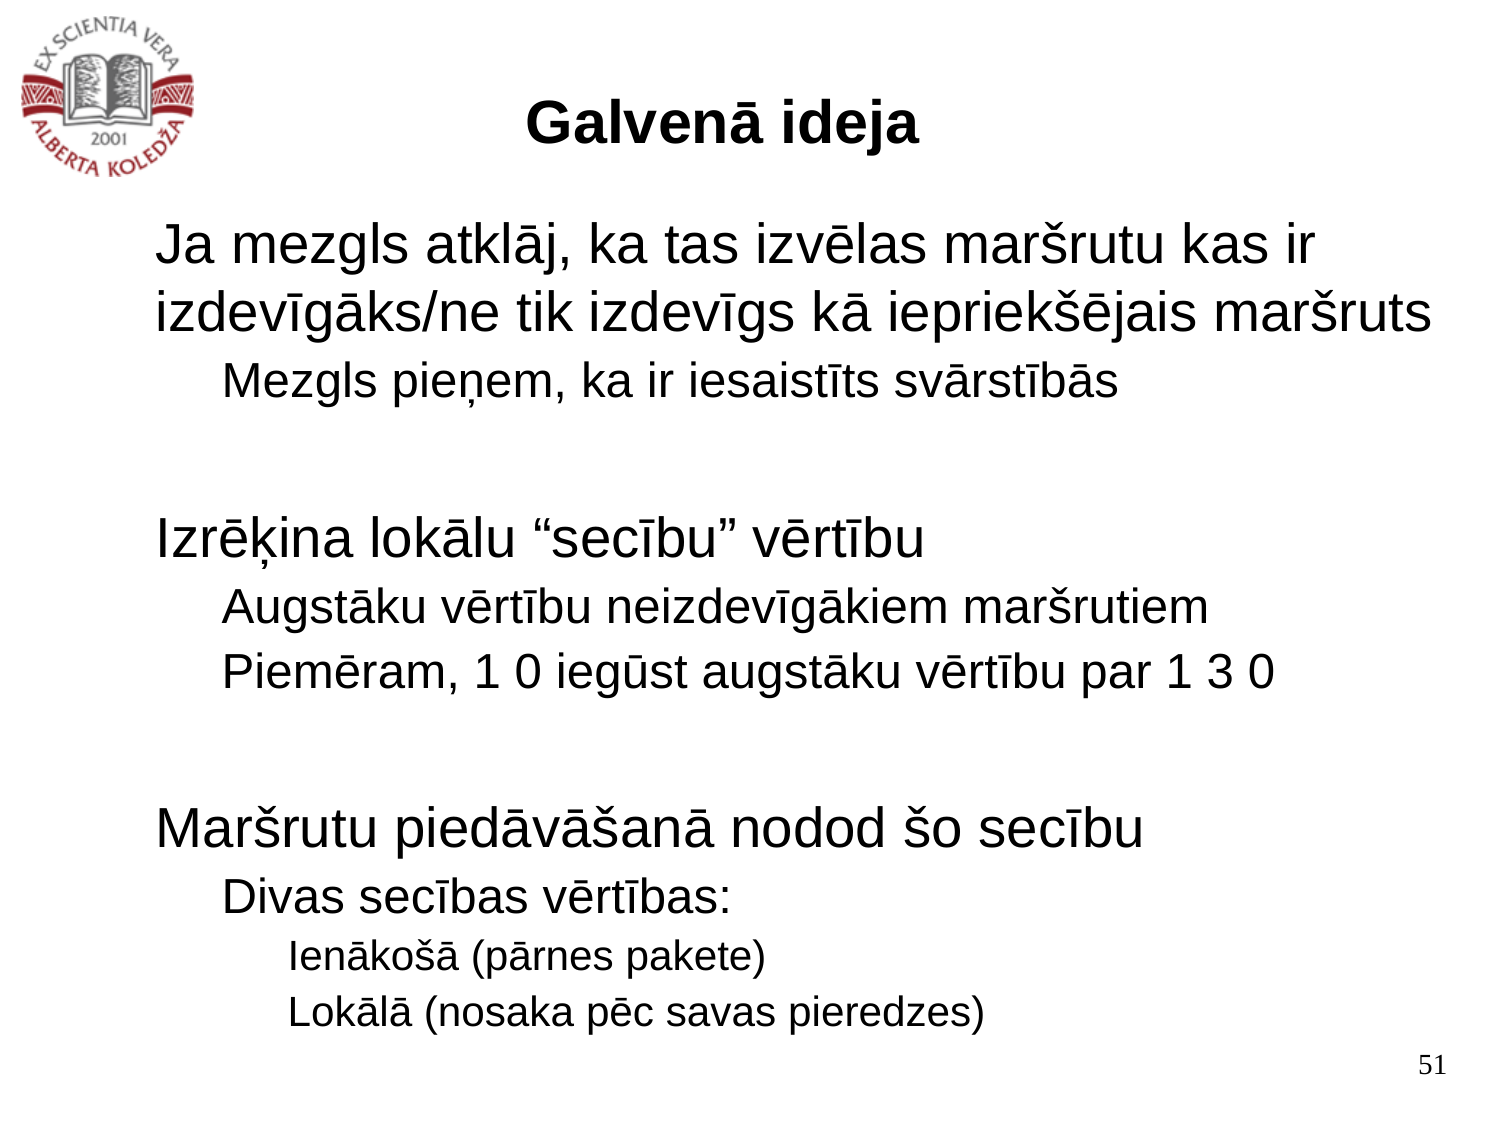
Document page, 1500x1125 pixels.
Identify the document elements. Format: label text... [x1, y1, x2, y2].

title Galvenā ideja [50, 62, 1374, 175]
picture [21, 16, 194, 177]
list Ja mezgls atklāj, ka tas izvēlas maršrutu kas ir izdevīgāks/ne tik izdevīgs kā iepriekšējais maršruts Mezgls pieņem, ka ir iesaistīts svārstībās Izrēķina lokālu “secību” vērtību Augstāku vērtību neizdevīgākiem maršrutiem Piemēram, 1 0 iegūst augstāku vērtību par 1 3 0 Maršrutu piedāvāšanā nodod šo secību Divas secības vērtības: Ienākošā (pārnes pakete) Lokālā (nosaka pēc savas pieredzes) [74, 200, 1463, 1101]
text_box <skaitlis> [1312, 1037, 1463, 1101]
